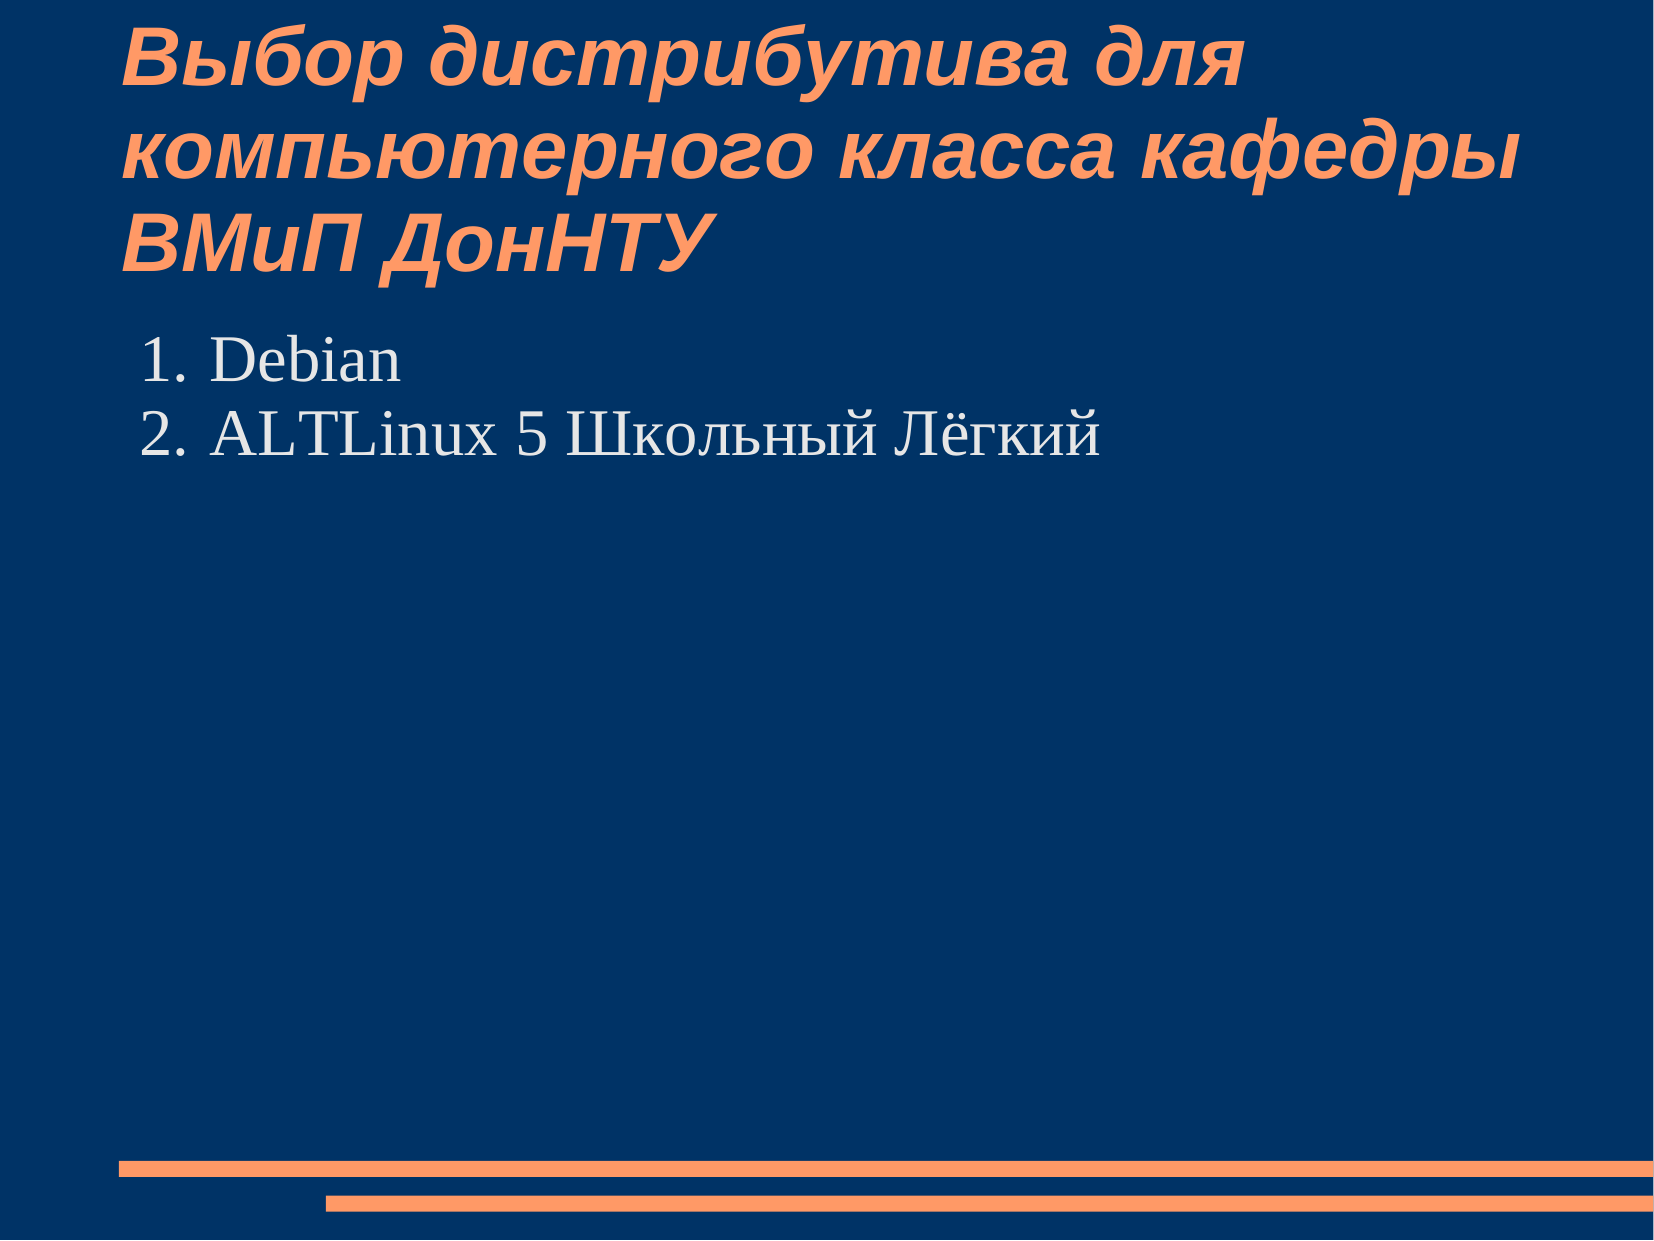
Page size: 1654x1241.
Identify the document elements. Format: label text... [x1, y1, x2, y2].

title Выбор дистрибутива для компьютерного класса кафедры ВМиП ДонНТУ [121, 53, 1534, 247]
list Debian ALTLinux 5 Школьный Лёгкий [121, 322, 1561, 1126]
